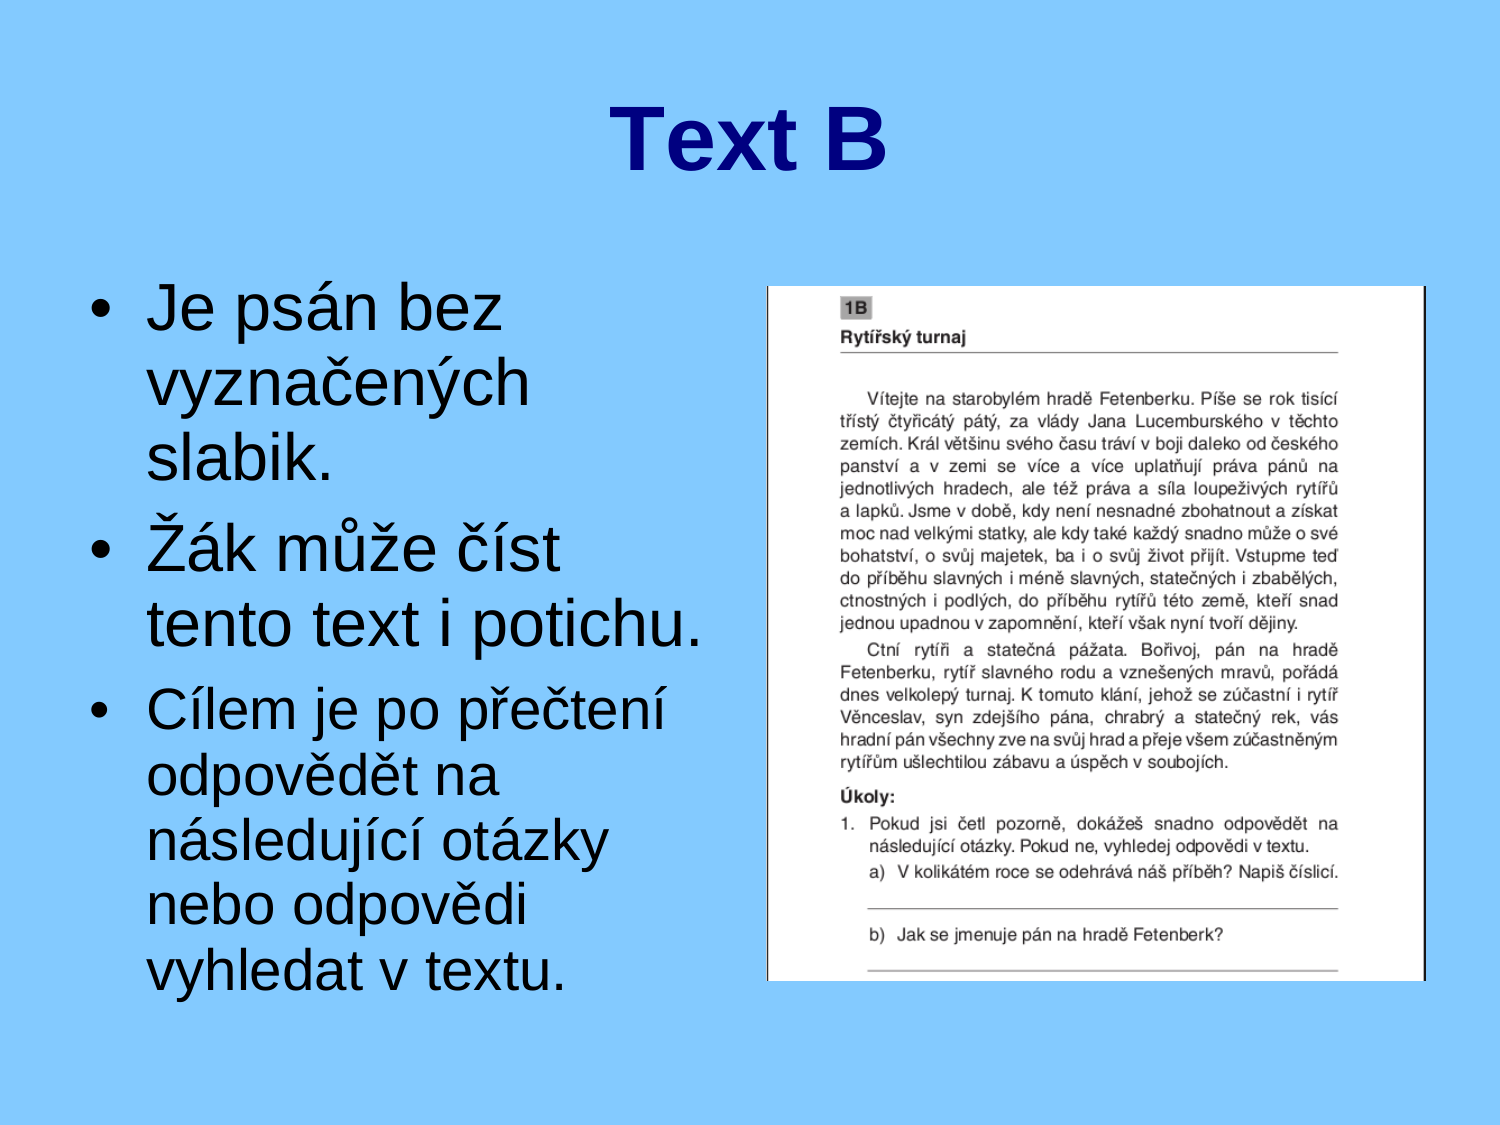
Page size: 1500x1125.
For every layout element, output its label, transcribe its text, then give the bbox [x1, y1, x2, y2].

picture [766, 286, 1426, 981]
title Text B [75, 21, 1426, 257]
list Je psán bez vyznačených slabik. Žák může číst tento text i potichu. Cílem je po přečtení odpovědět na následující otázky nebo odpovědi vyhledat v textu. [75, 262, 734, 1006]
